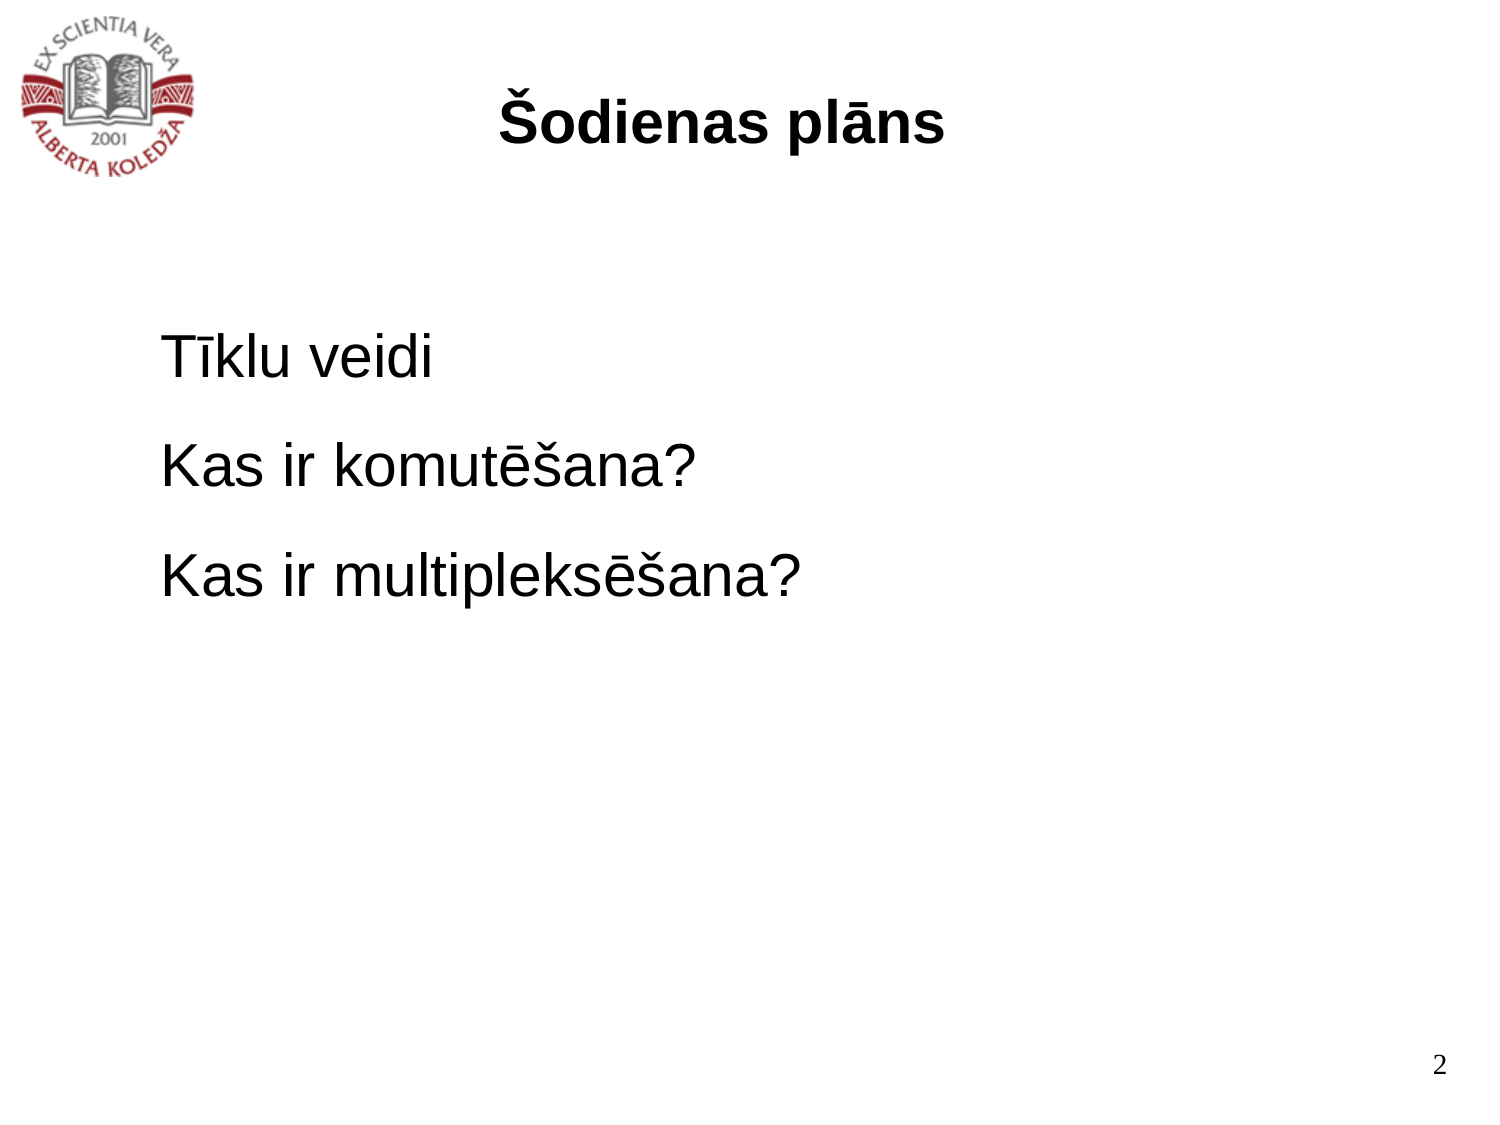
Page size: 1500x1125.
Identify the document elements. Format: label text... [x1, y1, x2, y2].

picture [21, 16, 194, 177]
list Tīklu veidi Kas ir komutēšana? Kas ir multipleksēšana? [74, 200, 1463, 1101]
title Šodienas plāns [50, 62, 1374, 175]
